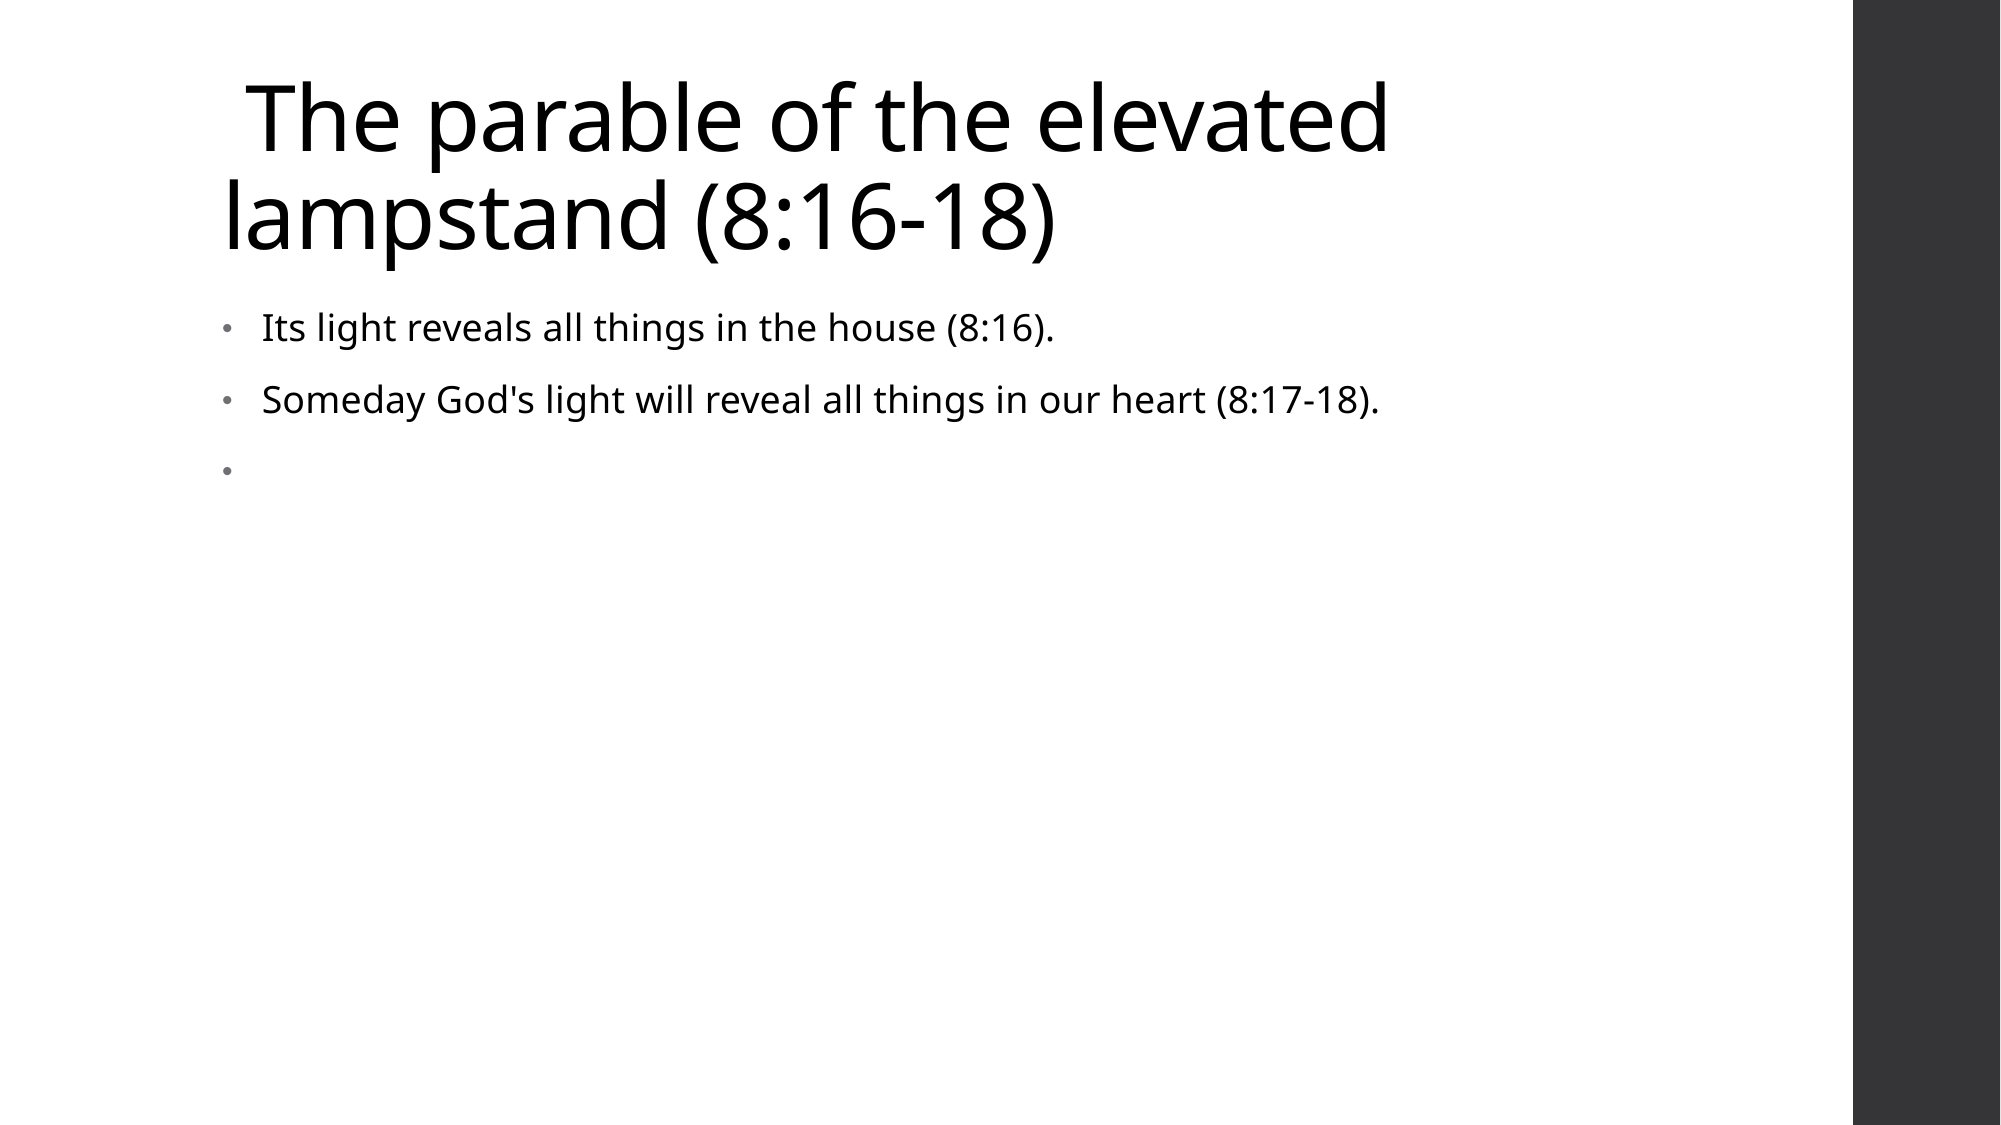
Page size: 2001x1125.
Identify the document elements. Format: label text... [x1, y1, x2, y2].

title The parable of the elevated lampstand (8:16-18) [206, 60, 1797, 278]
list Its light reveals all things in the house (8:16). Someday God's light will reveal all things in our heart (8:17-18). [206, 299, 1617, 1014]
